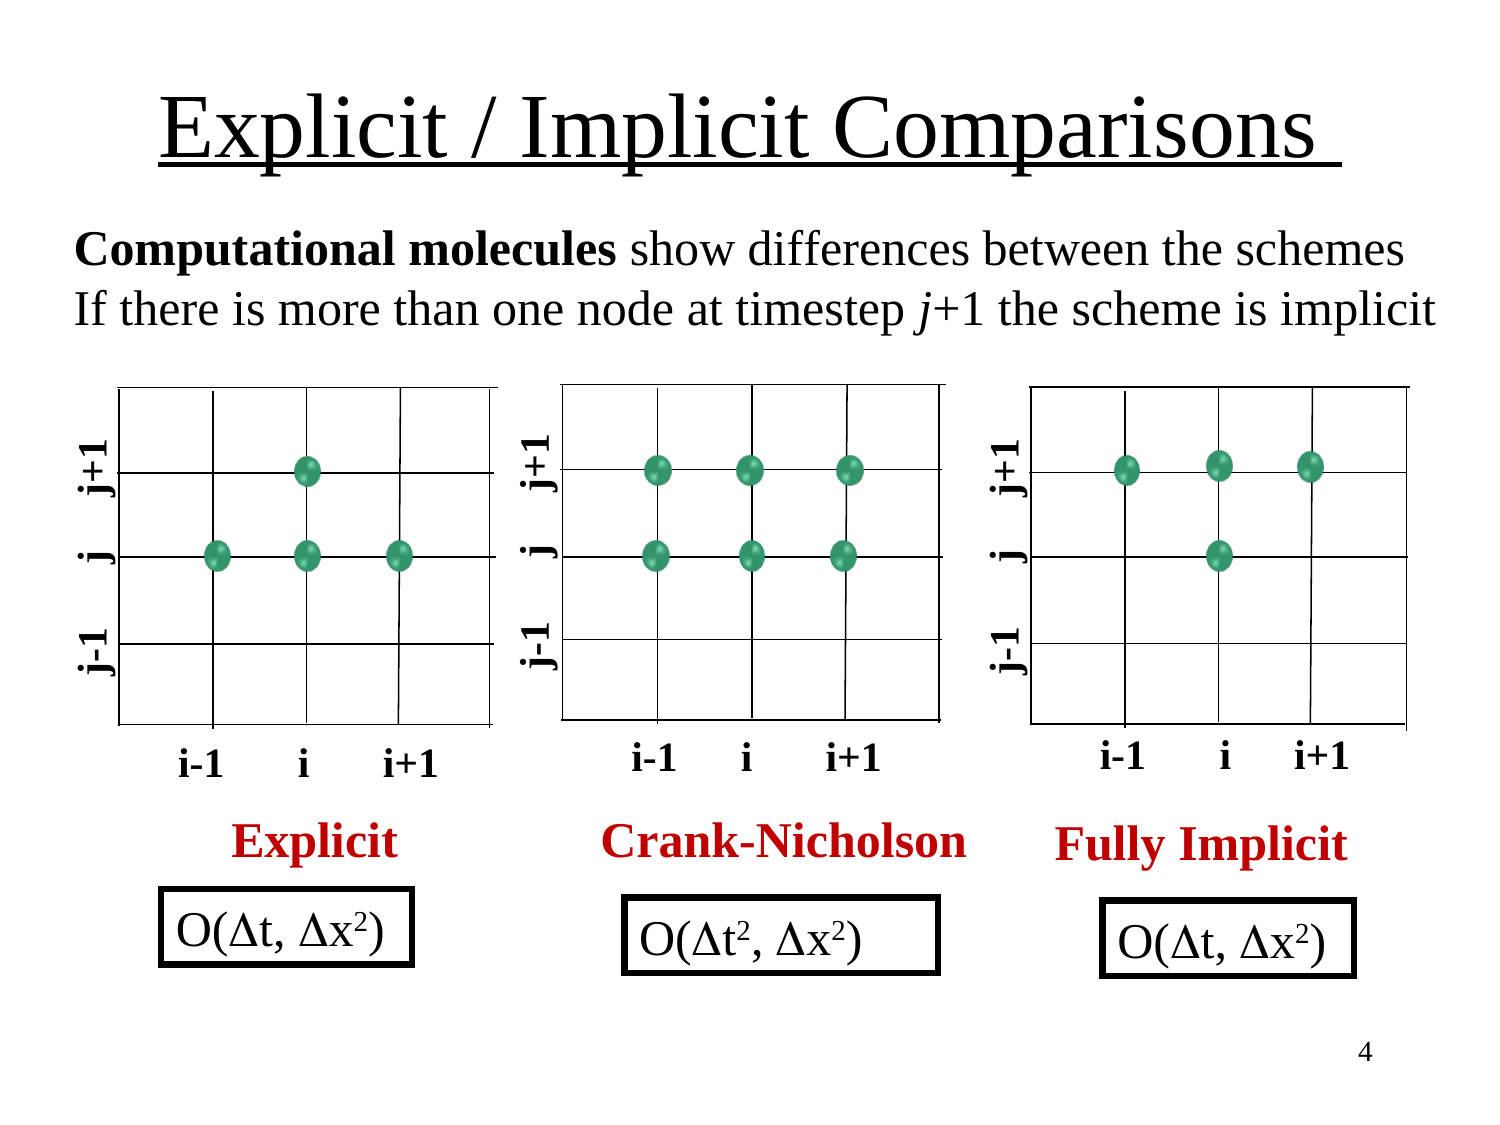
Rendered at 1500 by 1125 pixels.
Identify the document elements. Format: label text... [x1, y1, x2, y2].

picture [1295, 449, 1326, 485]
text_box i-1 i i+1 [1022, 720, 1500, 786]
picture [834, 453, 866, 488]
picture [1204, 448, 1235, 484]
text_box O(t, x2) [1102, 900, 1354, 976]
text_box j-1 j j+1 [57, 383, 123, 691]
picture [384, 538, 415, 574]
picture [737, 538, 767, 574]
text_box j-1 j j+1 [499, 380, 565, 686]
text_box Explicit [85, 799, 544, 875]
picture [1204, 538, 1235, 574]
picture [292, 454, 323, 490]
text_box O(t2, x2) [624, 897, 939, 974]
text_box <number> [1074, 1025, 1388, 1101]
text_box i-1 i i+1 [89, 727, 608, 794]
text_box i-1 i i+1 [532, 722, 991, 788]
picture [734, 453, 766, 488]
picture [202, 538, 233, 574]
text_box Computational molecules show differences between the schemes If there is more than one node at timestep j+1 the scheme is implicit [46, 207, 1452, 343]
picture [292, 538, 323, 574]
text_box Crank-Nicholson [554, 800, 1013, 876]
picture [642, 453, 674, 488]
text_box O(t, x2) [161, 889, 413, 965]
picture [828, 538, 859, 574]
picture [1112, 453, 1142, 489]
text_box Fully Implicit [972, 802, 1431, 879]
text_box j-1 j j+1 [969, 383, 1035, 691]
title Explicit / Implicit Comparisons [73, 32, 1426, 207]
picture [640, 538, 672, 574]
